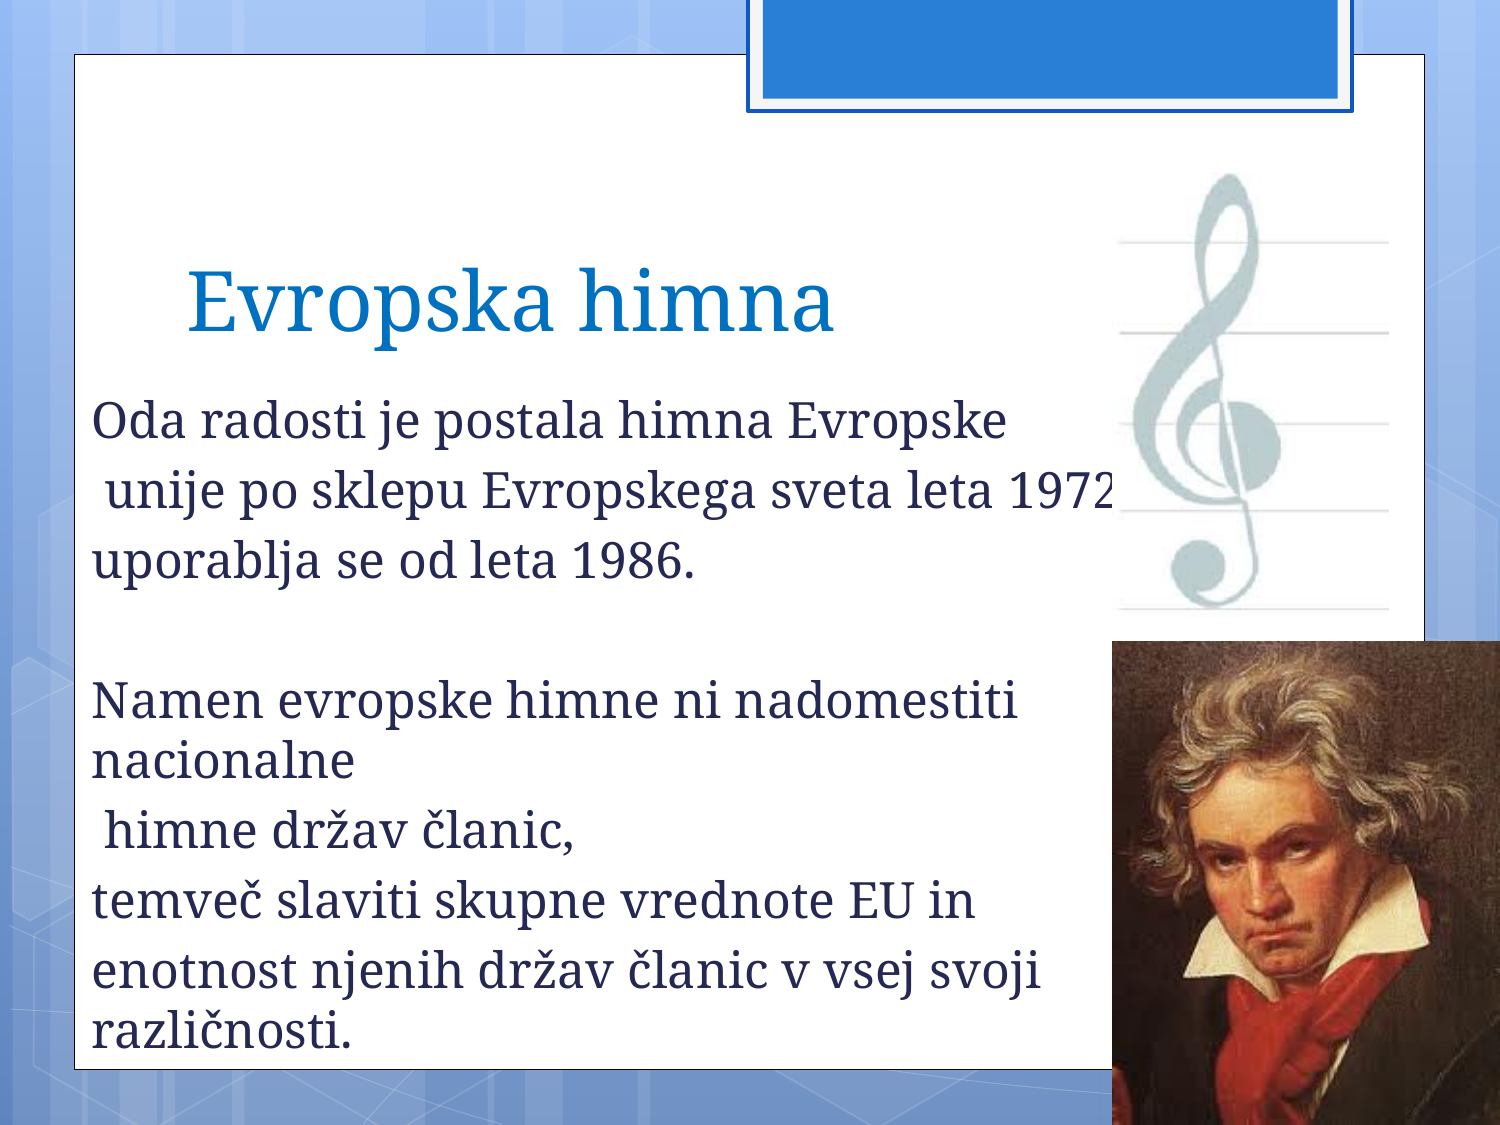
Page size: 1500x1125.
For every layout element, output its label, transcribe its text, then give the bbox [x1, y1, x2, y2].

list Oda radosti je postala himna Evropske unije po sklepu Evropskega sveta leta 1972 in uporablja se od leta 1986. Namen evropske himne ni nadomestiti nacionalne himne držav članic, temveč slaviti skupne vrednote EU in enotnost njenih držav članic v vsej svoji različnosti. [76, 381, 1283, 1071]
picture [1112, 172, 1389, 618]
title Evropska himna [171, 168, 1324, 356]
picture [1112, 641, 1500, 1125]
